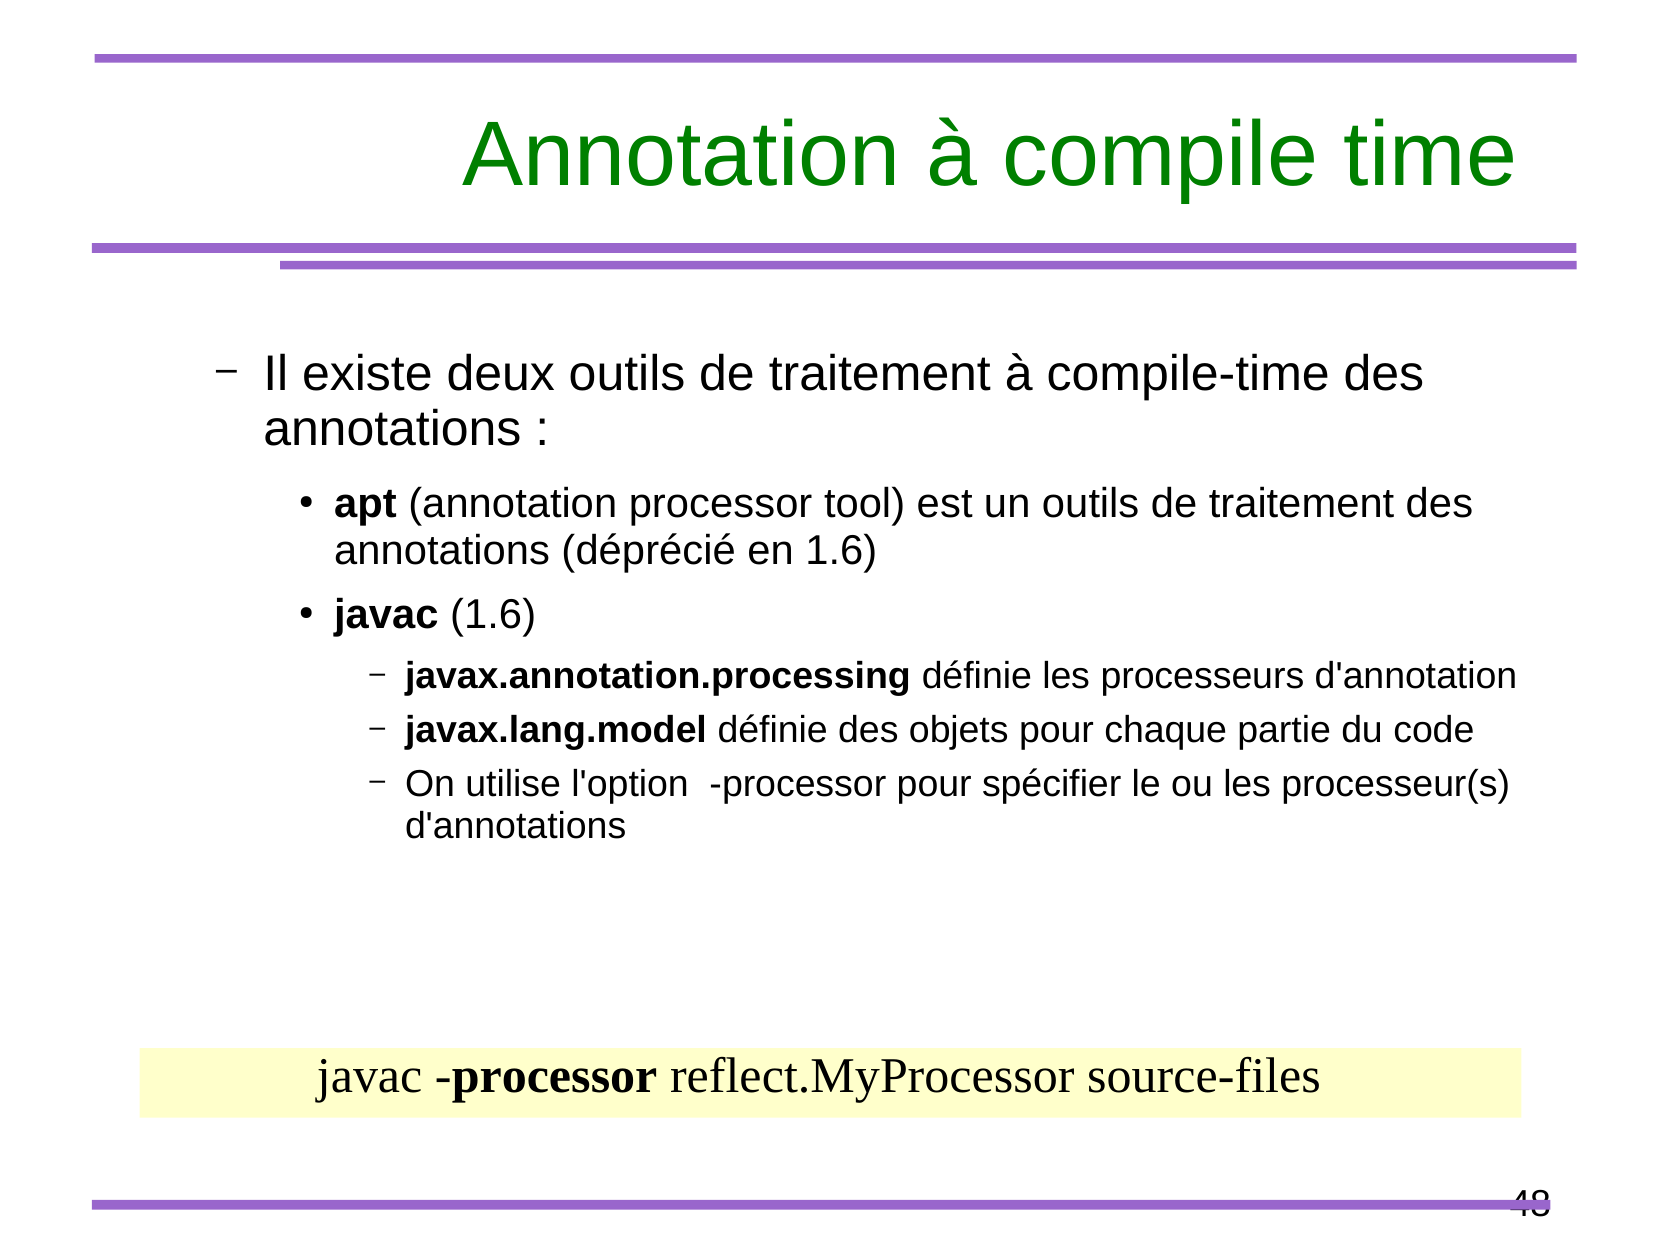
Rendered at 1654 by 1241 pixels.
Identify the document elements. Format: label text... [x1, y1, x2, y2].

list Il existe deux outils de traitement à compile-time des annotations : apt (annotation processor tool) est un outils de traitement des annotations (déprécié en 1.6) javac (1.6) javax.annotation.processing définie les processeurs d'annotation javax.lang.model définie des objets pour chaque partie du code On utilise l'option -processor pour spécifier le ou les processeur(s) d'annotations [121, 344, 1534, 847]
title Annotation à compile time [121, 42, 1534, 265]
text_box javac -processor reflect.MyProcessor source-files [139, 1048, 1522, 1118]
